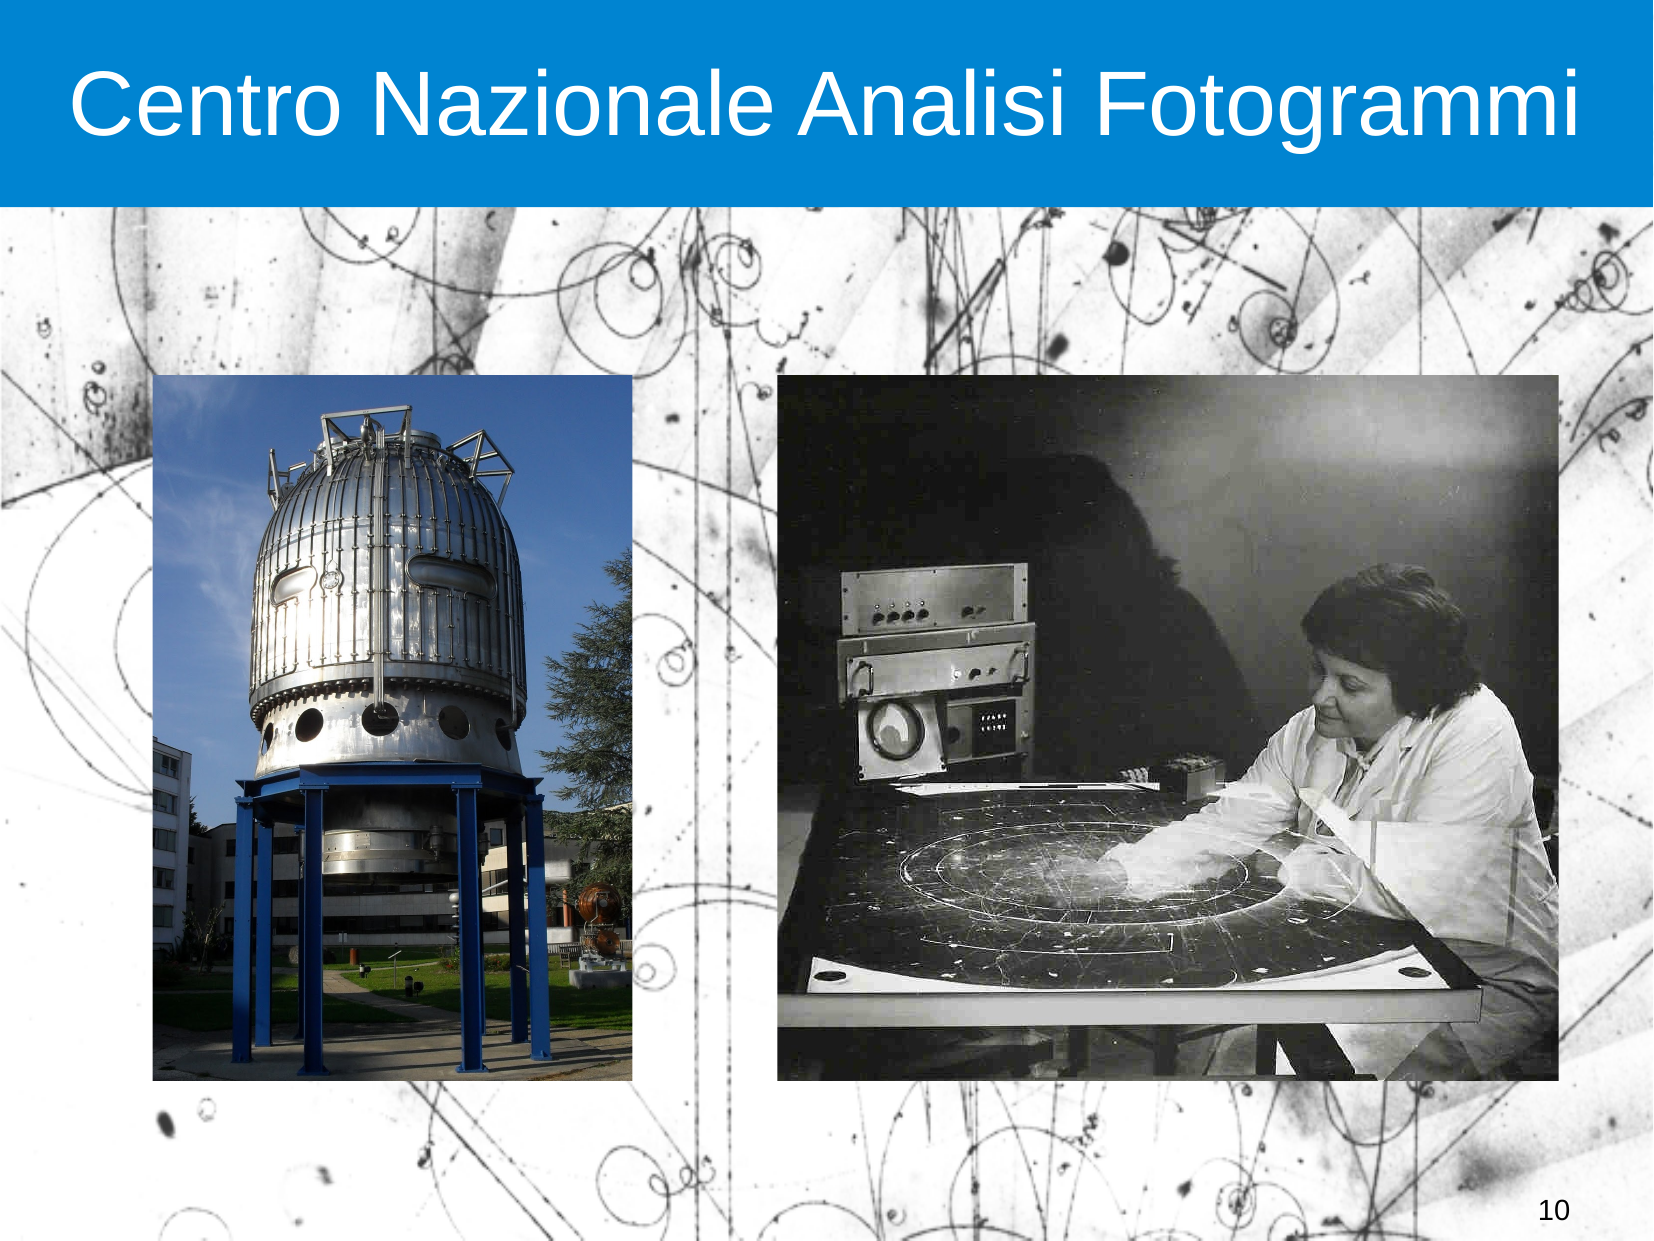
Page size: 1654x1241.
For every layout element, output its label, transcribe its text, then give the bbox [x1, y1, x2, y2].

picture [0, 0, 1654, 1241]
title Centro Nazionale Analisi Fotogrammi [0, 0, 1653, 208]
